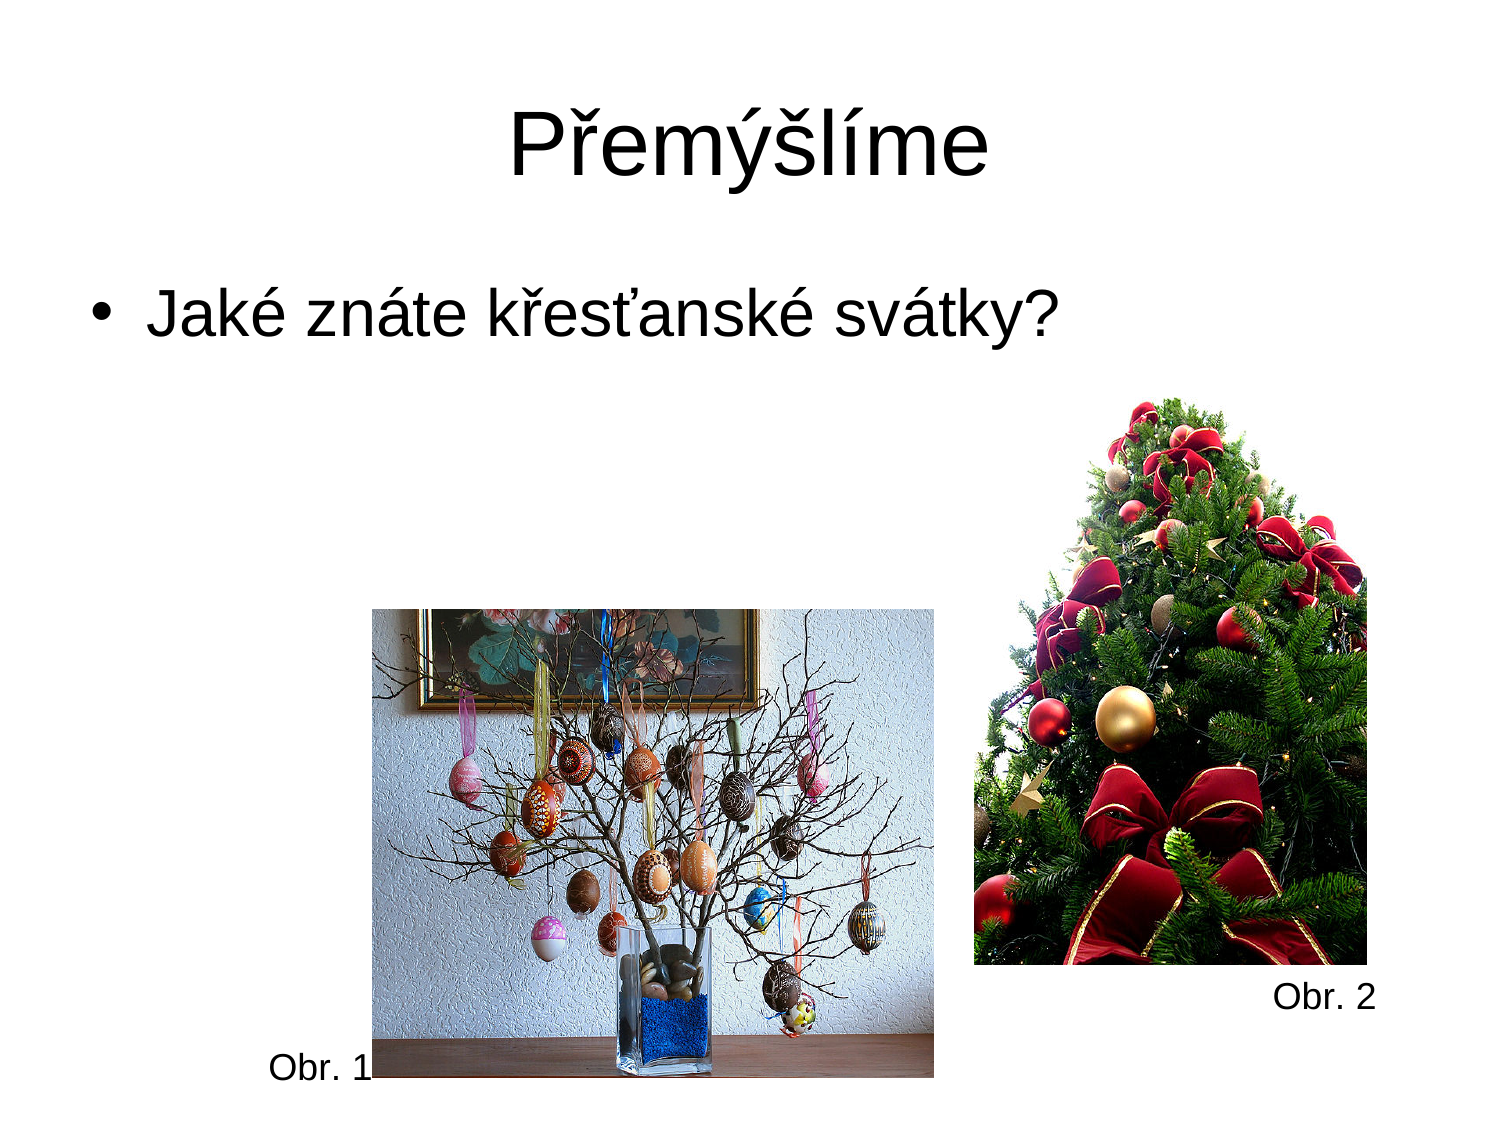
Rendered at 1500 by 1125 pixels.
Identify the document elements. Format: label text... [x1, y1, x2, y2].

text_box Obr. 2 [1257, 964, 1436, 1025]
text_box Obr. 1 [253, 1034, 388, 1096]
title Přemýšlíme [75, 45, 1426, 233]
list Jaké znáte křesťanské svátky? [75, 262, 1426, 1006]
picture [974, 373, 1367, 965]
picture [372, 609, 934, 1078]
